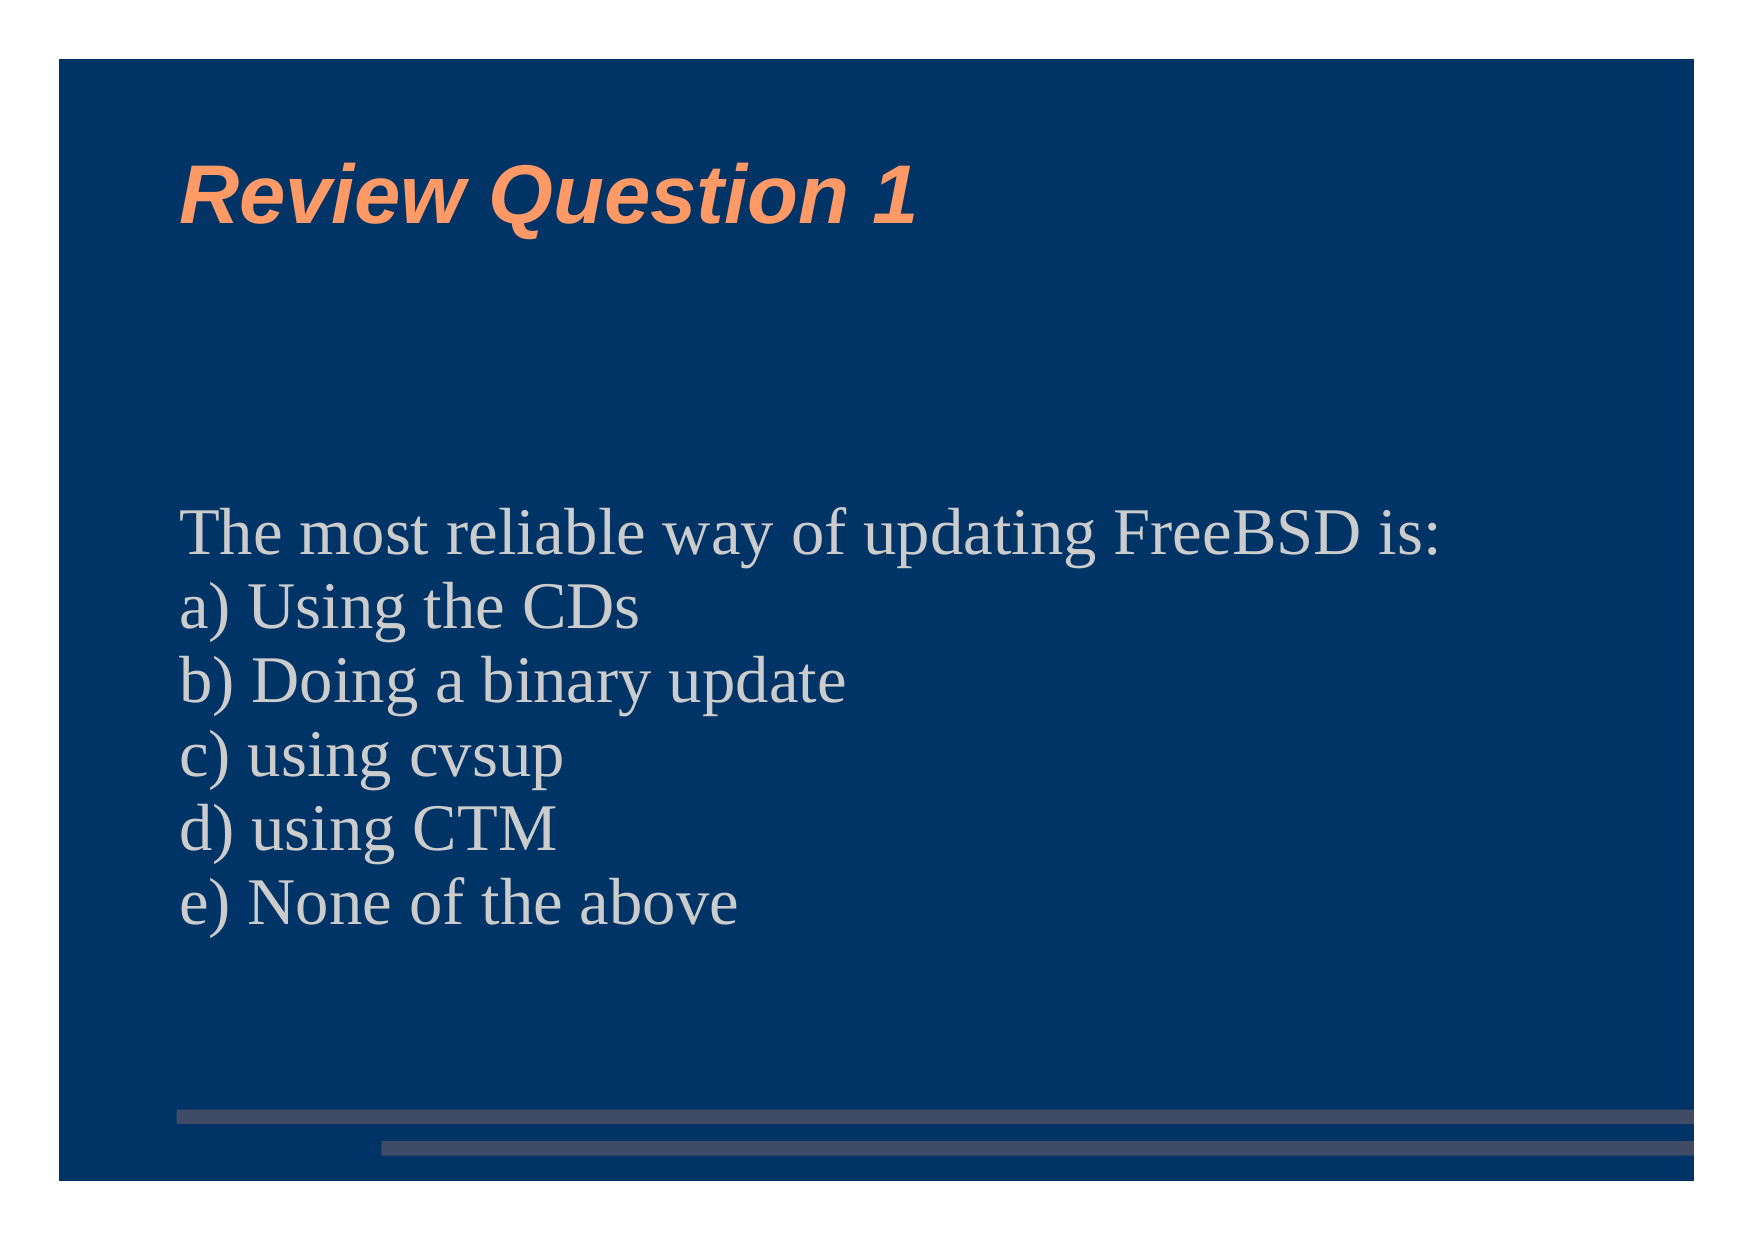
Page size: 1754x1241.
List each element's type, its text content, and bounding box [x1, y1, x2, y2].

subtitle The most reliable way of updating FreeBSD is: a) Using the CDs b) Doing a binary update c) using cvsup d) using CTM e) None of the above [179, 350, 1603, 1084]
title Review Question 1 [179, 100, 1576, 289]
